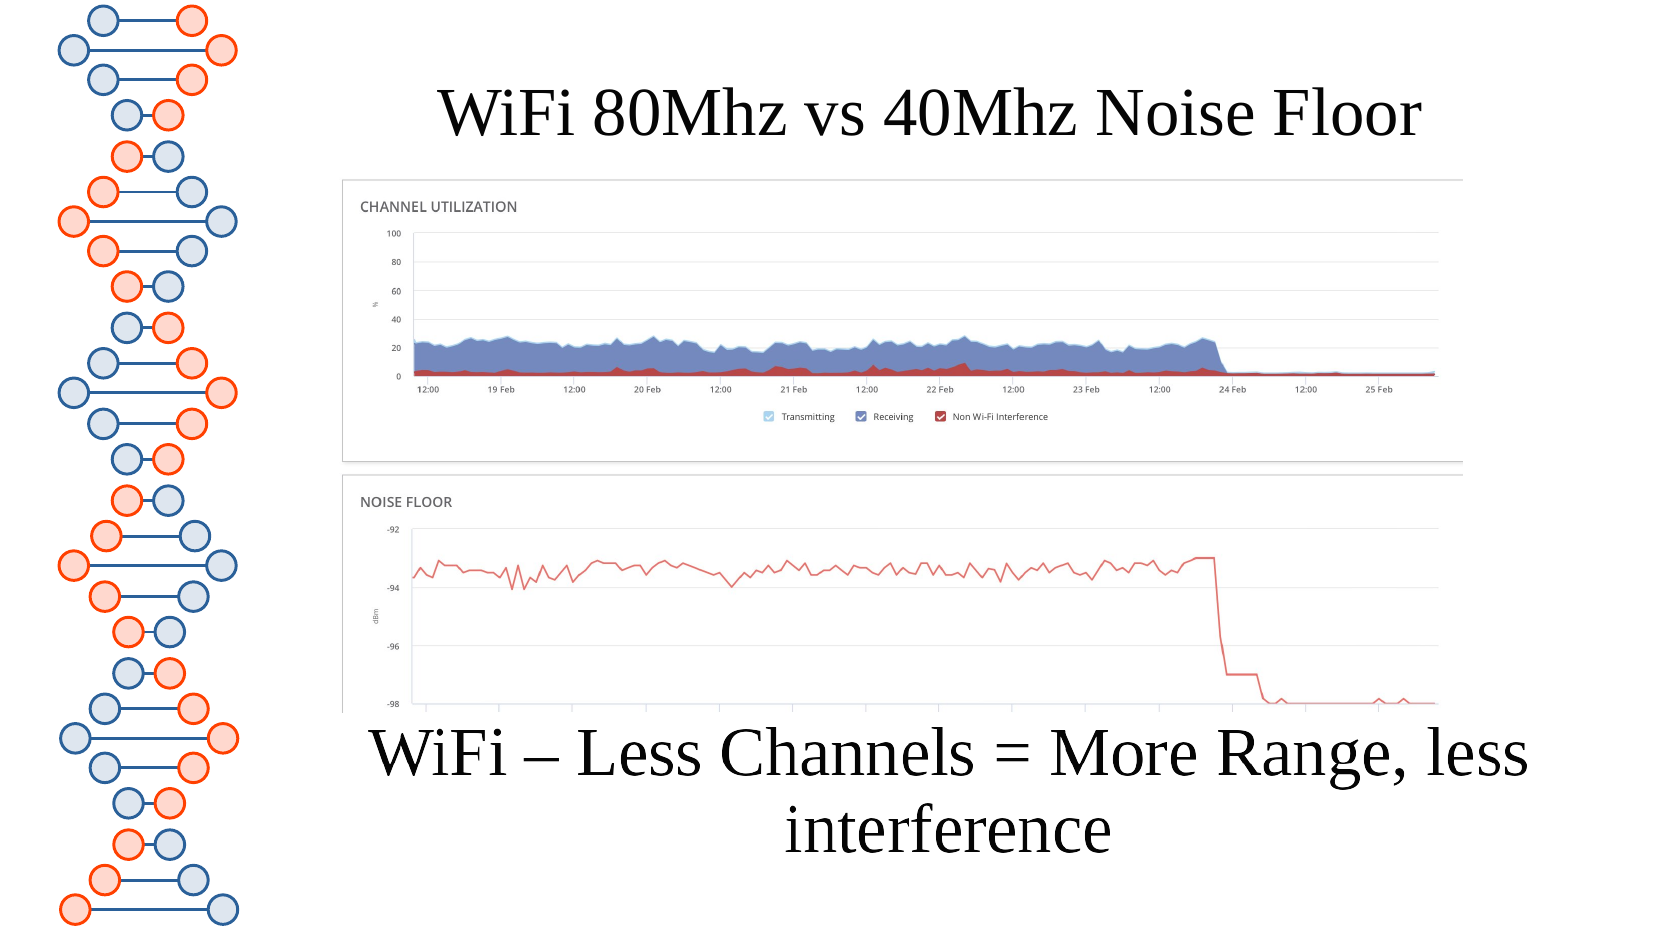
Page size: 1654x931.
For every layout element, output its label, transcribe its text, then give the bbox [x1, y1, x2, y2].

title WiFi 80Mhz vs 40Mhz Noise Floor [265, 35, 1595, 189]
picture [283, 173, 1613, 867]
